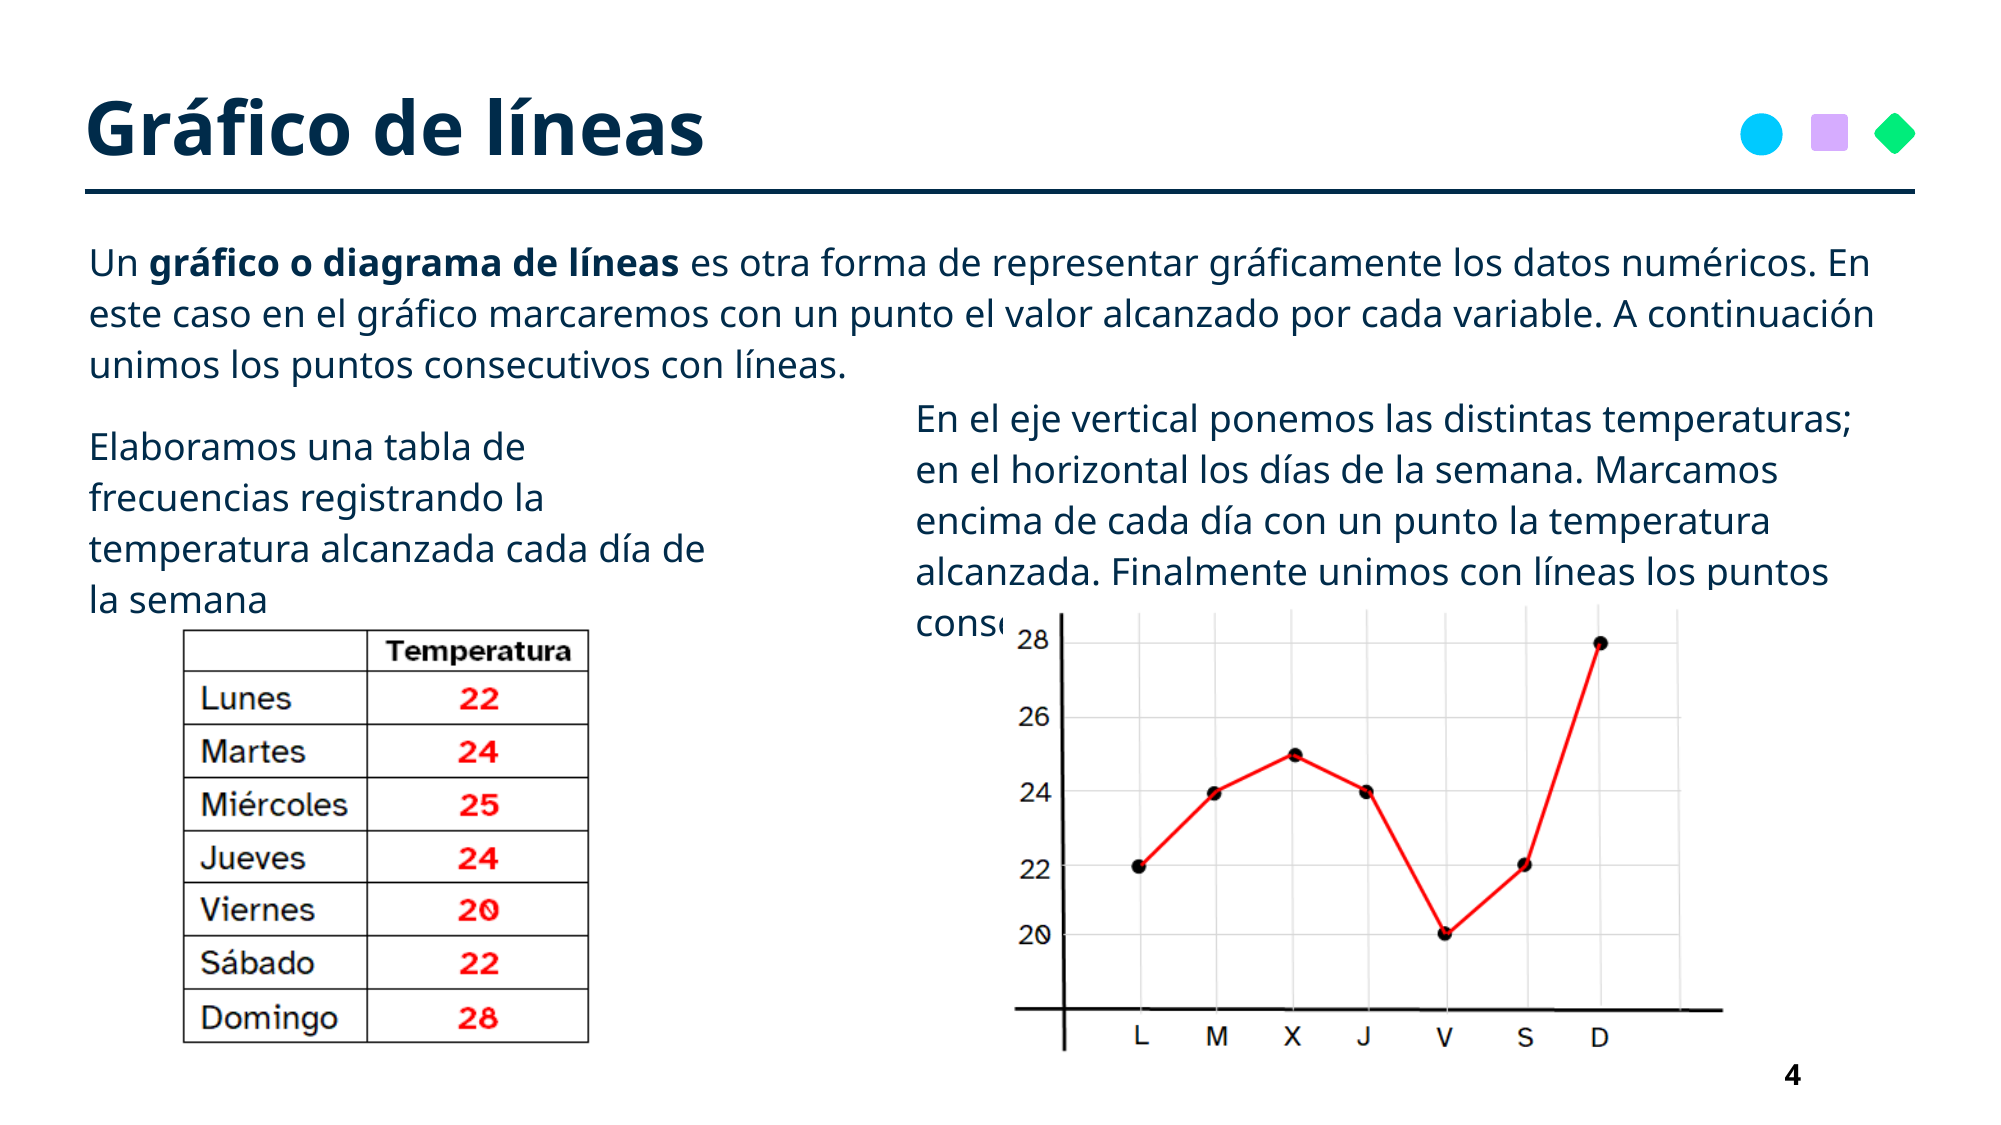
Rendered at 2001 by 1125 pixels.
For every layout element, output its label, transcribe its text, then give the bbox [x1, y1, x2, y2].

title Gráfico de líneas [84, 29, 1601, 178]
subtitle Un gráfico o diagrama de líneas es otra forma de representar gráficamente los datos numéricos. En este caso en el gráfico marcaremos con un punto el valor alcanzado por cada variable. A continuación unimos los puntos consecutivos con líneas. [88, 236, 1920, 1004]
picture [1003, 590, 1729, 1056]
picture [177, 622, 594, 1048]
text_box Elaboramos una tabla de frecuencias registrando la temperatura alcanzada cada día de la semana [88, 420, 709, 608]
text_box En el eje vertical ponemos las distintas temperaturas; en el horizontal los días de la semana. Marcamos encima de cada día con un punto la temperatura alcanzada. Finalmente unimos con líneas los puntos consecutivos. [915, 392, 1890, 674]
